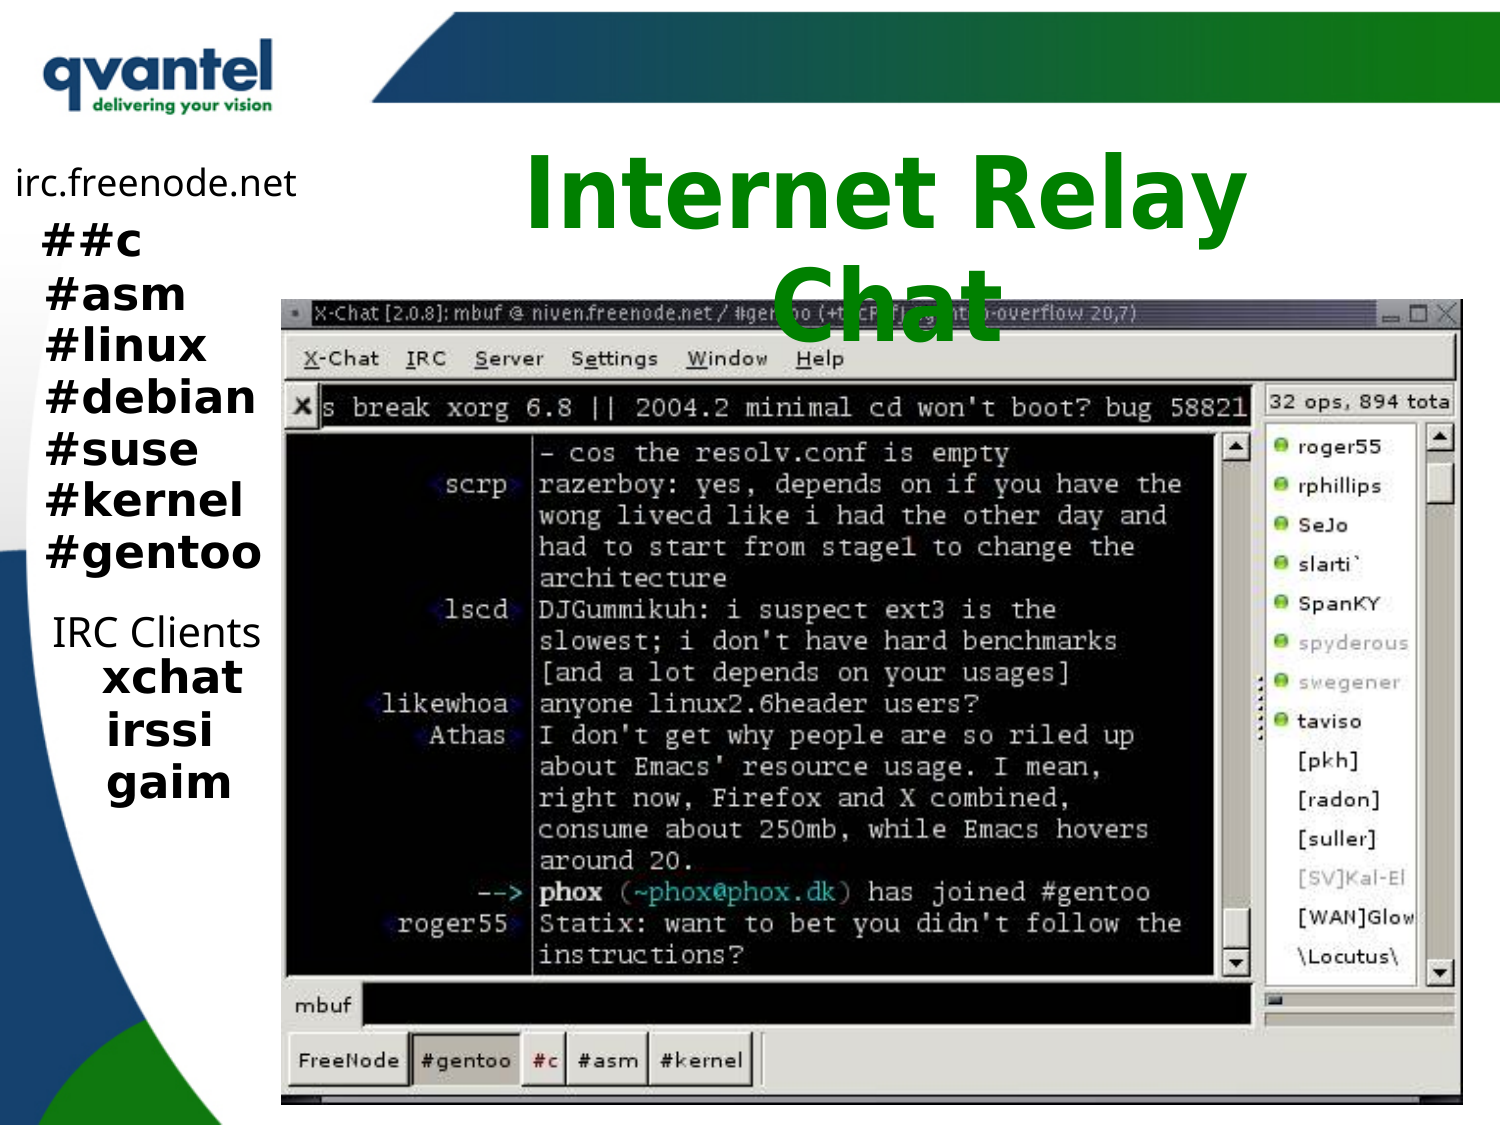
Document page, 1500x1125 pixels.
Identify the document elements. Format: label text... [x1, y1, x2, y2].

text_box irc.freenode.net [0, 149, 346, 225]
text_box ##c #asm #linux #debian #suse #kernel #gentoo [12, 201, 338, 601]
text_box xchat irssi gaim [75, 676, 281, 834]
text_box IRC Clients [37, 595, 281, 676]
text_box Internet Relay Chat [386, 131, 1388, 263]
picture [0, 0, 1500, 1125]
